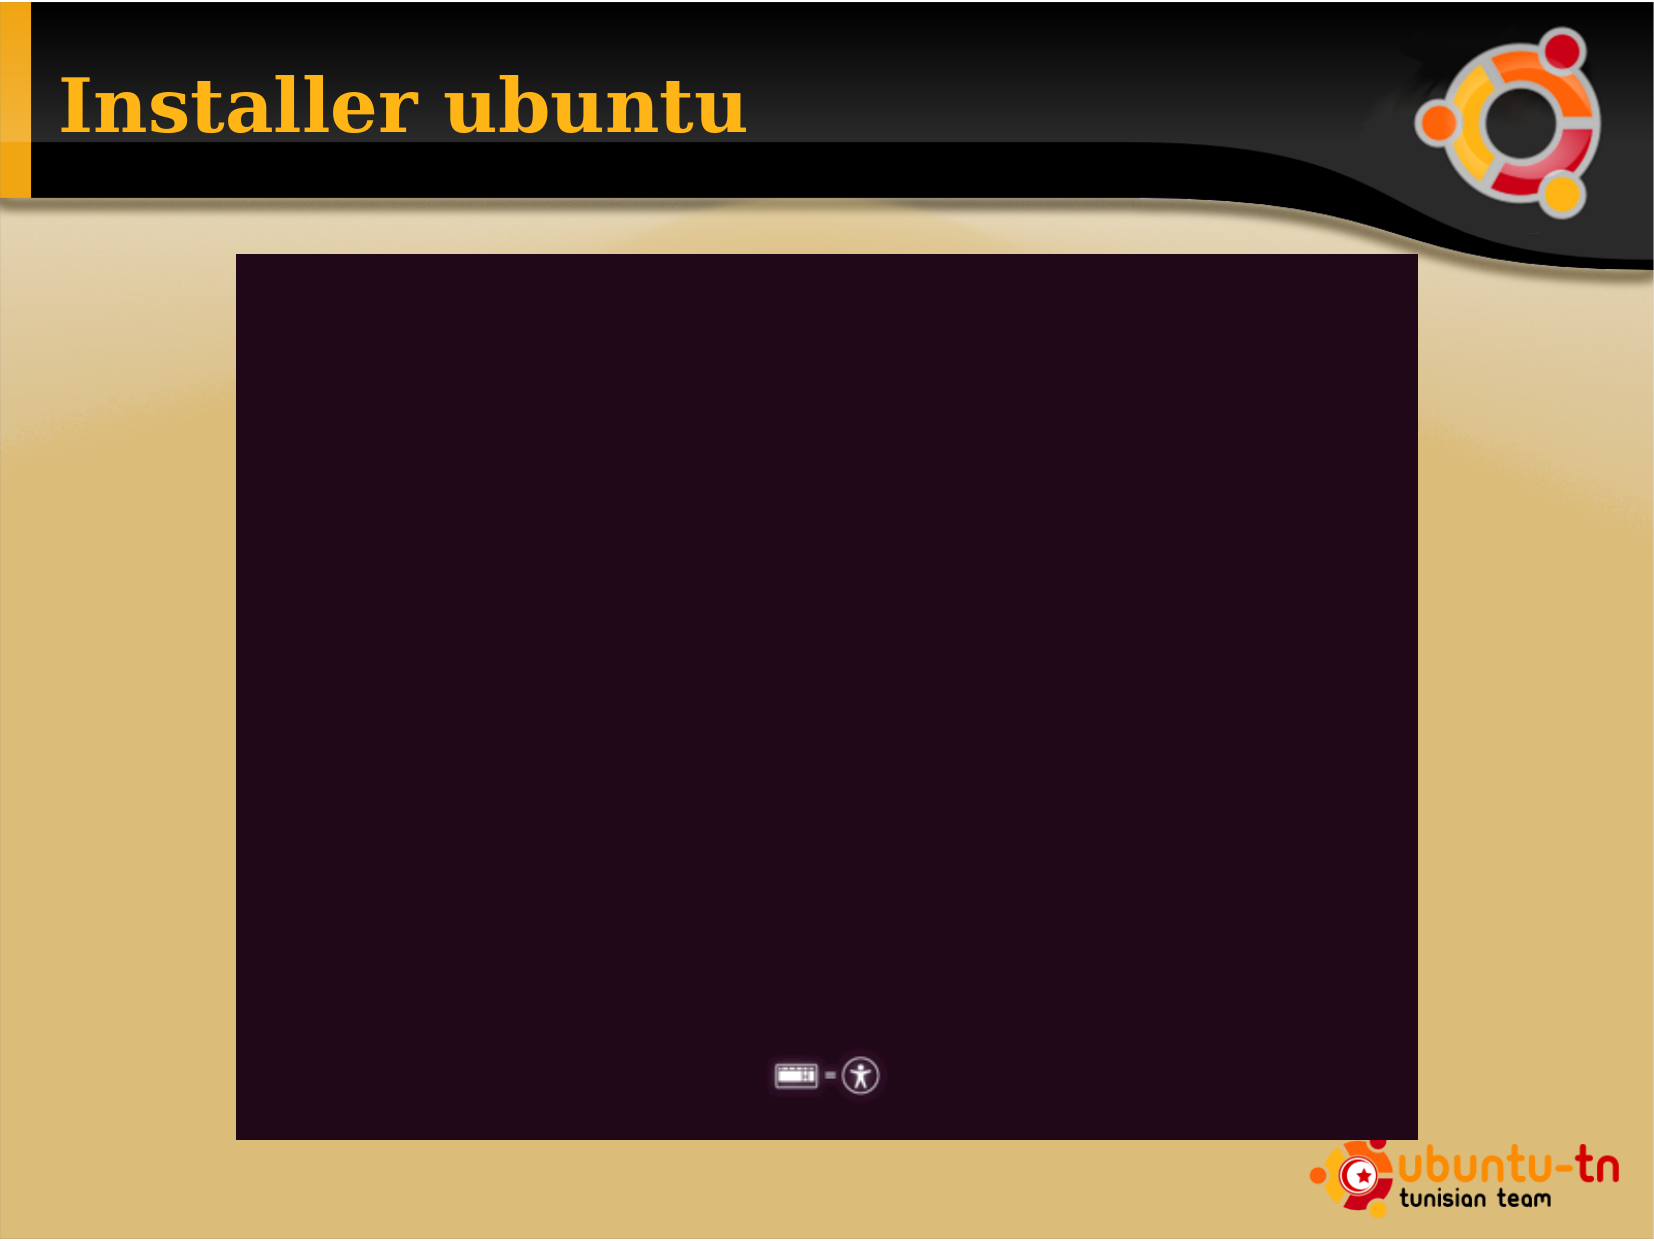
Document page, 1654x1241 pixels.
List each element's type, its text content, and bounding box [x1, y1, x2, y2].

title Installer ubuntu [59, 9, 1447, 202]
picture [0, 0, 1654, 1241]
